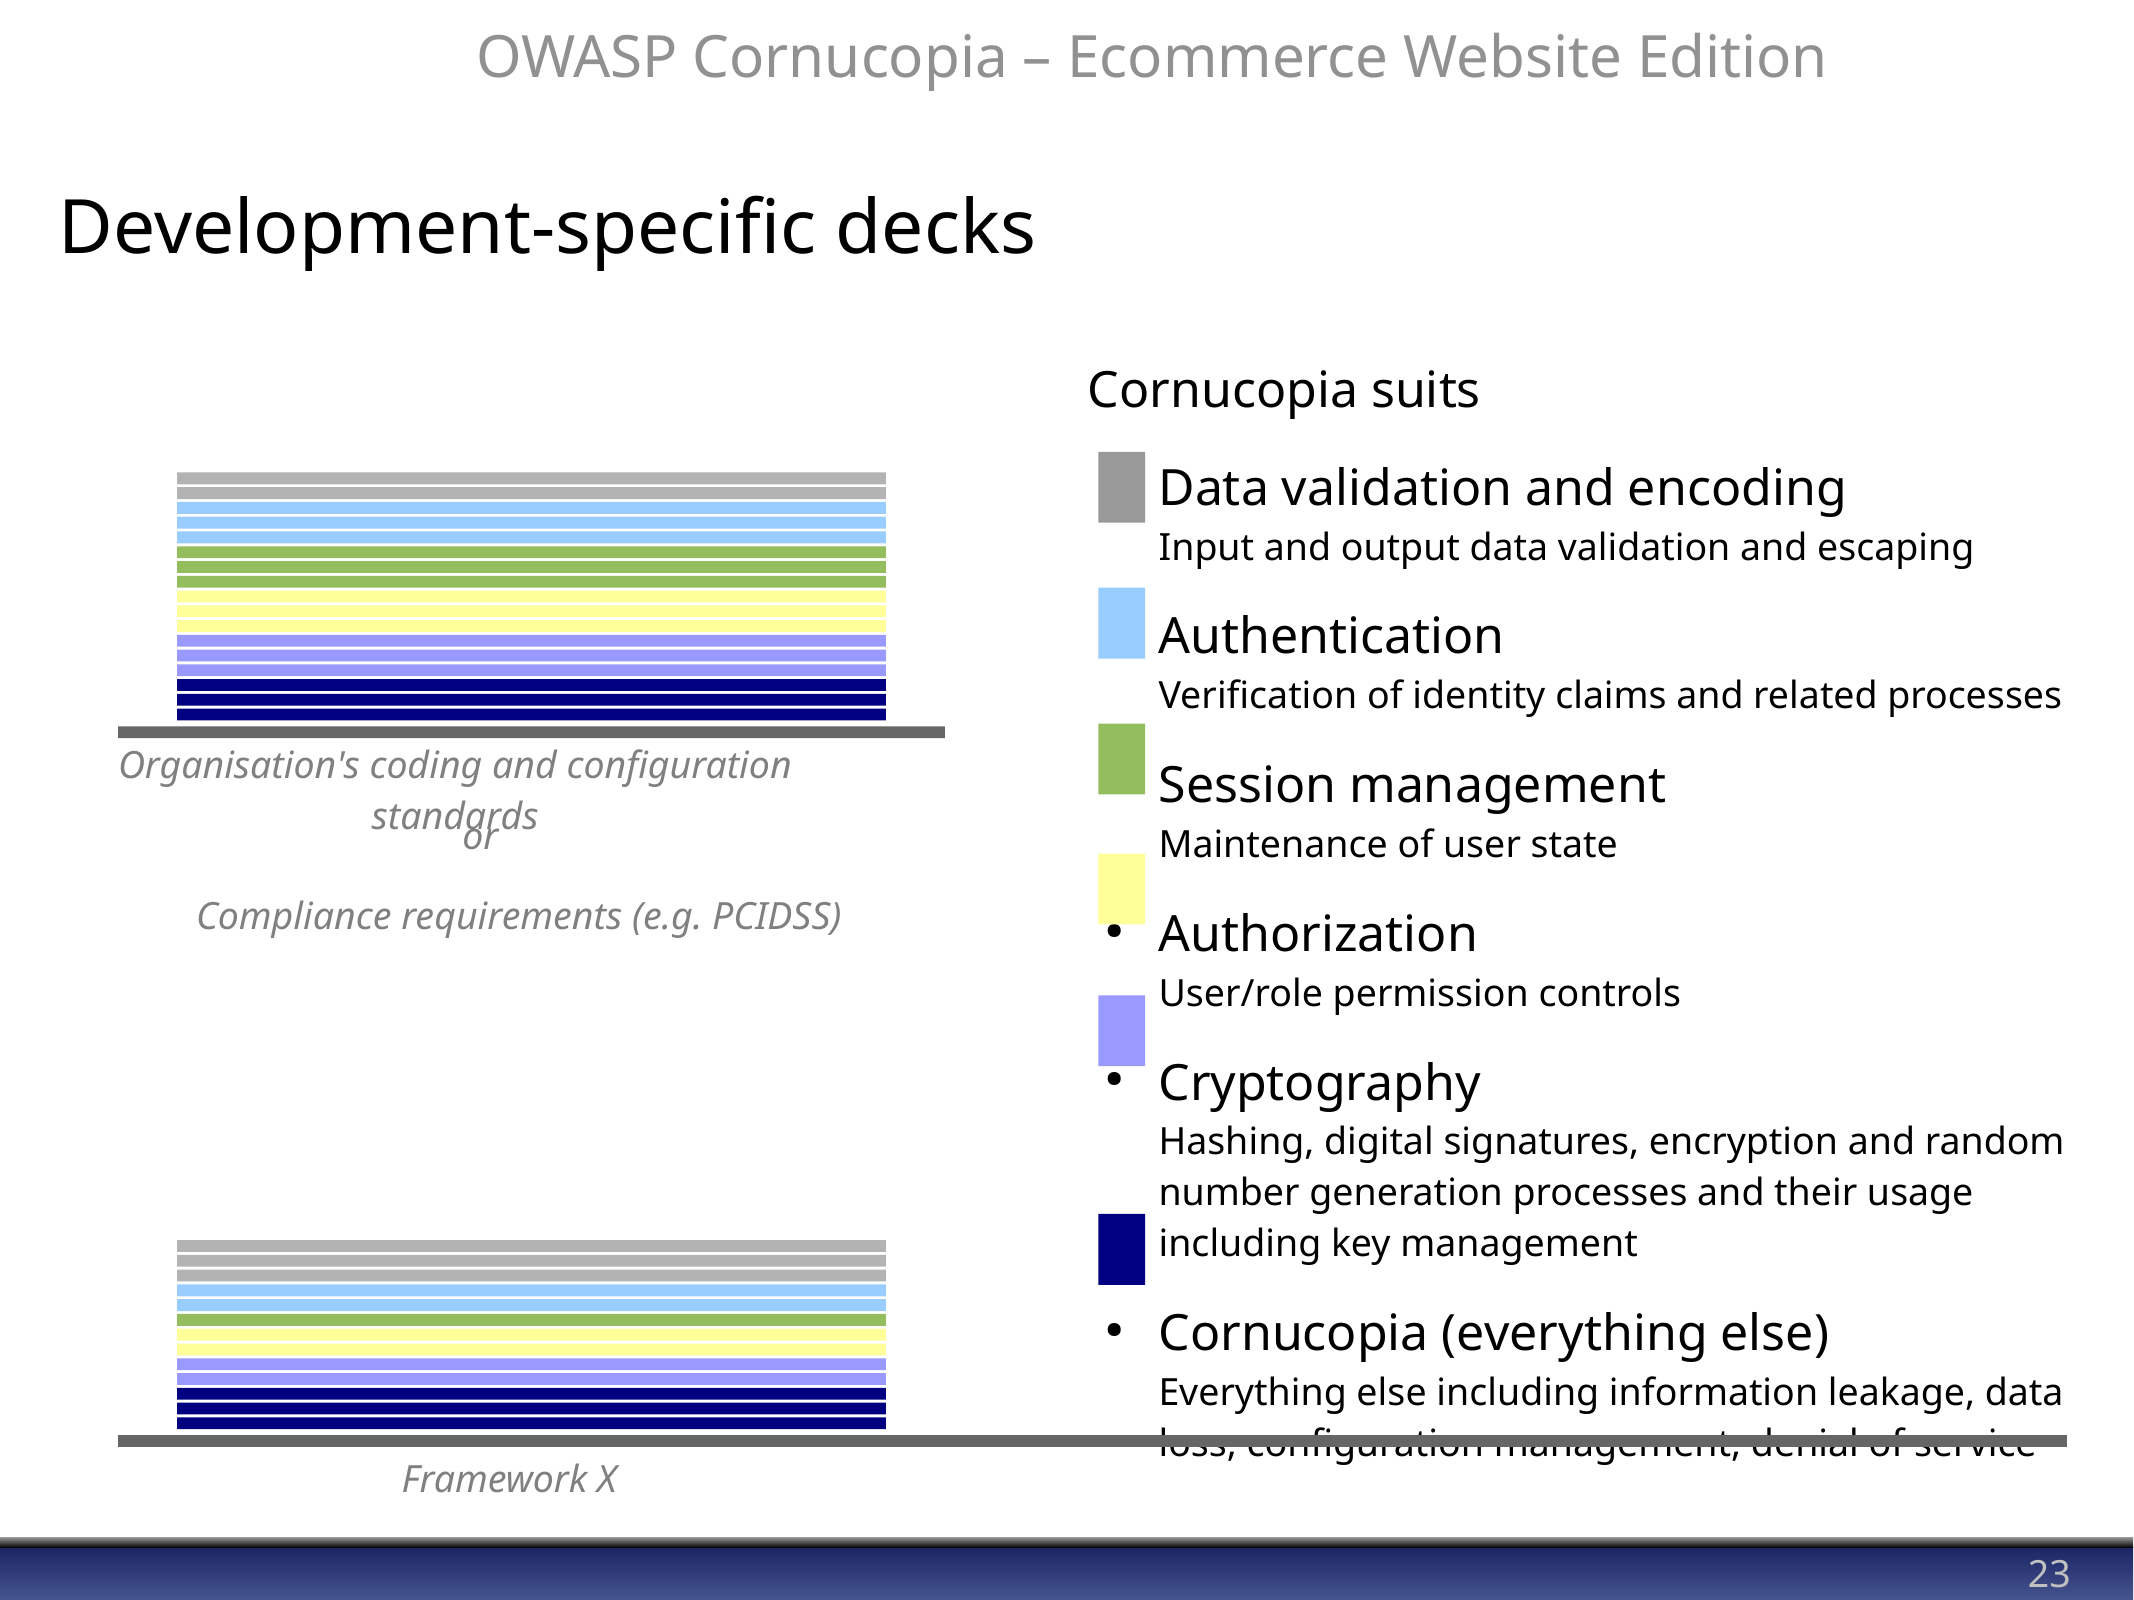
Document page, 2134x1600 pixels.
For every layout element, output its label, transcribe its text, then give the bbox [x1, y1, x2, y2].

list [177, 501, 886, 514]
list [177, 487, 886, 500]
list [177, 708, 886, 721]
list [177, 1269, 886, 1282]
list [177, 531, 886, 544]
list [177, 664, 886, 677]
list [118, 726, 945, 739]
list [177, 634, 886, 647]
list [177, 561, 886, 573]
list [177, 1343, 886, 1356]
list [177, 1284, 886, 1297]
list [177, 1313, 886, 1326]
list [118, 1435, 2067, 1447]
list [177, 590, 886, 603]
list [1098, 1213, 1146, 1285]
list Organisation's coding and configuration standards [118, 739, 945, 798]
list [1098, 587, 1146, 659]
list Framework X [401, 1452, 638, 1506]
list [177, 1328, 886, 1341]
list Cornucopia suits Data validation and encoding Input and output data validation and escaping Authentication Verification of identity claims and related processes Session management Maintenance of user state Authorization User/role permission controls Cryptography Hashing, digital signatures, encryption and random number generation processes and their usage including key management Cornucopia (everything else) Everything else including information leakage, data loss, configuration management, denial of service [1087, 354, 2068, 1536]
list or Compliance requirements (e.g. PCIDSS) [118, 809, 945, 993]
list [177, 575, 886, 588]
title Development-specific decks [58, 124, 2126, 325]
list [177, 1358, 886, 1371]
list [177, 605, 886, 618]
list [1098, 451, 1146, 523]
list [1098, 723, 1146, 795]
list [1098, 853, 1146, 925]
list [177, 649, 886, 662]
list [177, 516, 886, 529]
list [177, 546, 886, 559]
list [177, 620, 886, 632]
list [177, 1417, 886, 1430]
list [177, 1387, 886, 1400]
list [177, 1299, 886, 1312]
list [177, 1402, 886, 1415]
list [177, 472, 886, 485]
list [177, 693, 886, 706]
list [177, 679, 886, 691]
list [177, 1373, 886, 1385]
list [177, 1254, 886, 1267]
list [1098, 995, 1146, 1067]
list [177, 1240, 886, 1252]
